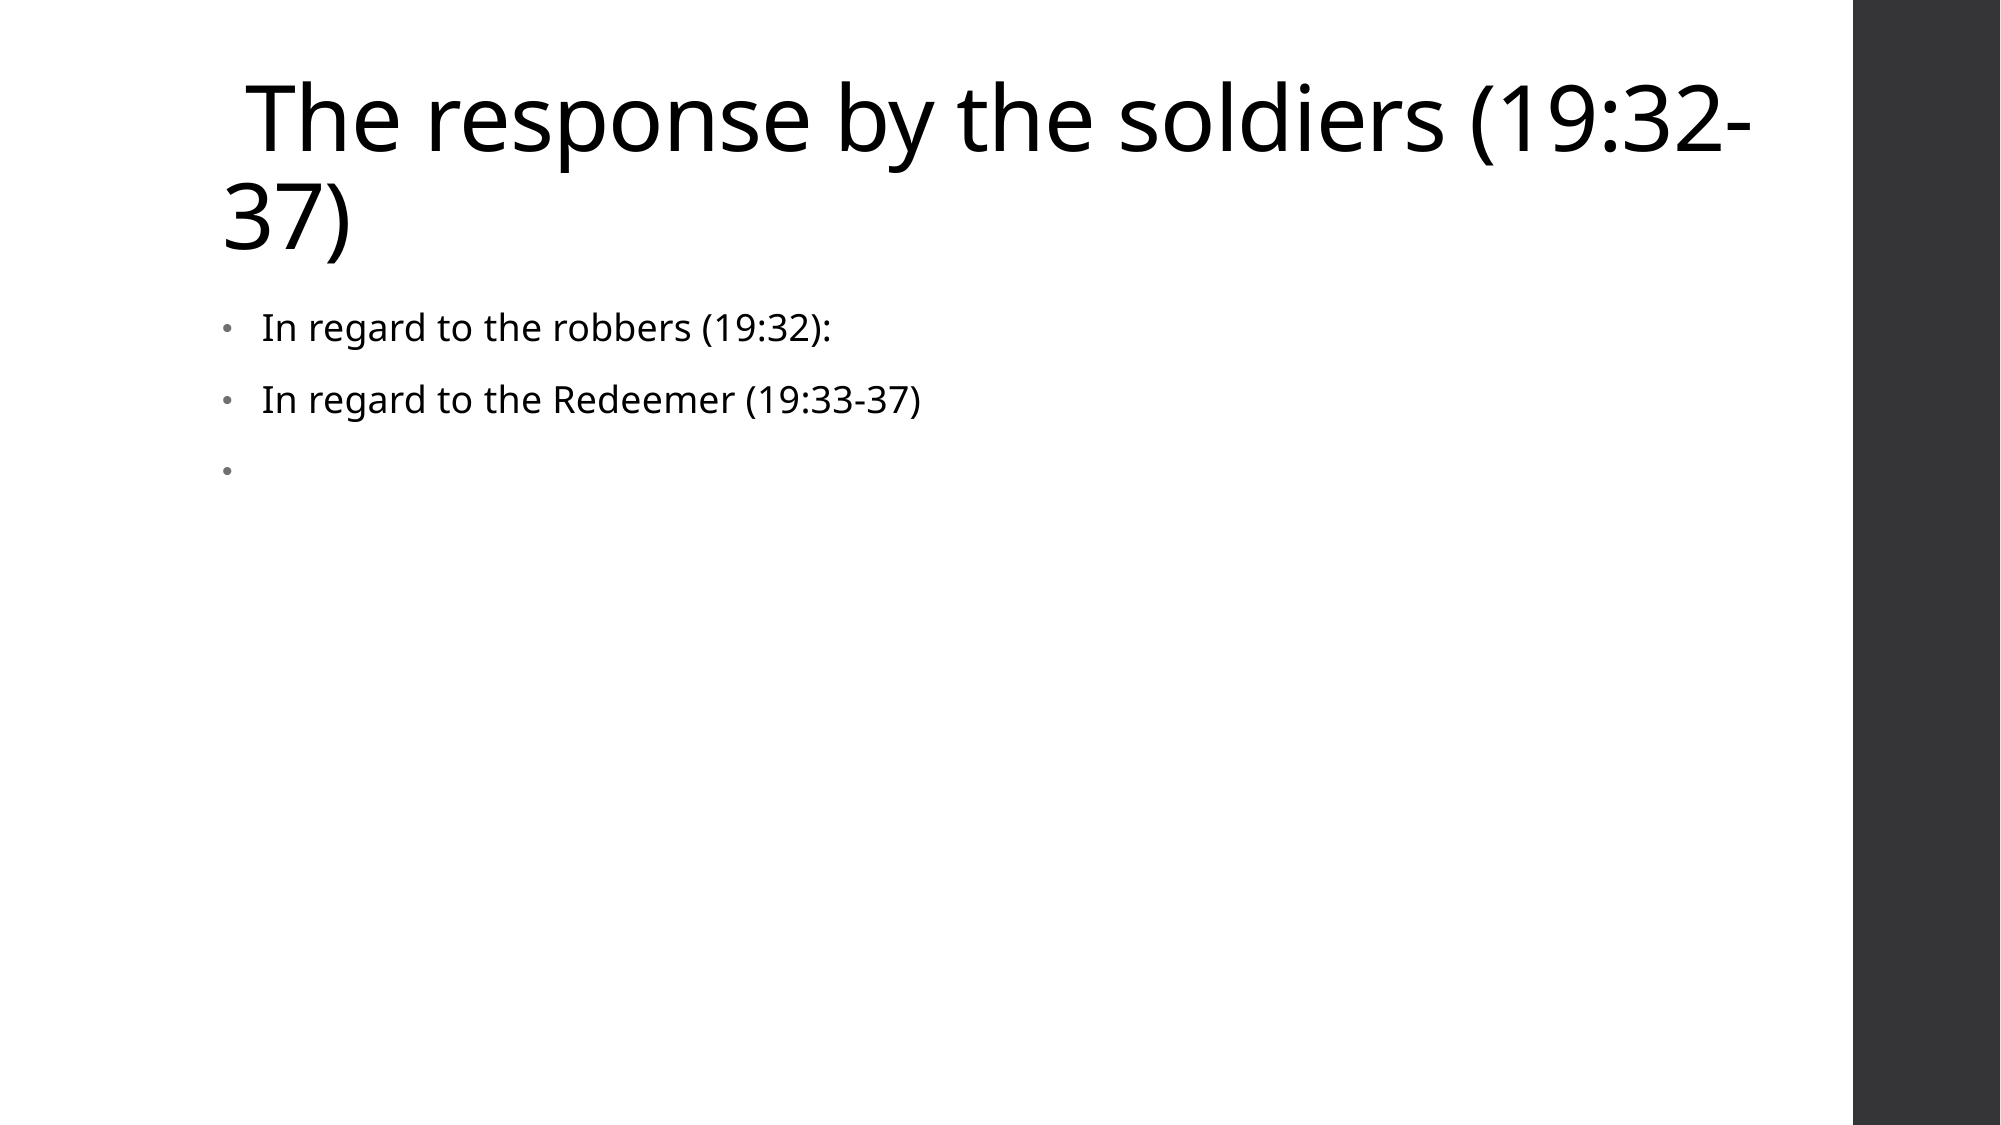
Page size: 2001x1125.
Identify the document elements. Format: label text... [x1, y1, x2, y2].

list In regard to the robbers (19:32): In regard to the Redeemer (19:33-37) [206, 299, 1617, 1014]
title The response by the soldiers (19:32-37) [206, 60, 1797, 278]
